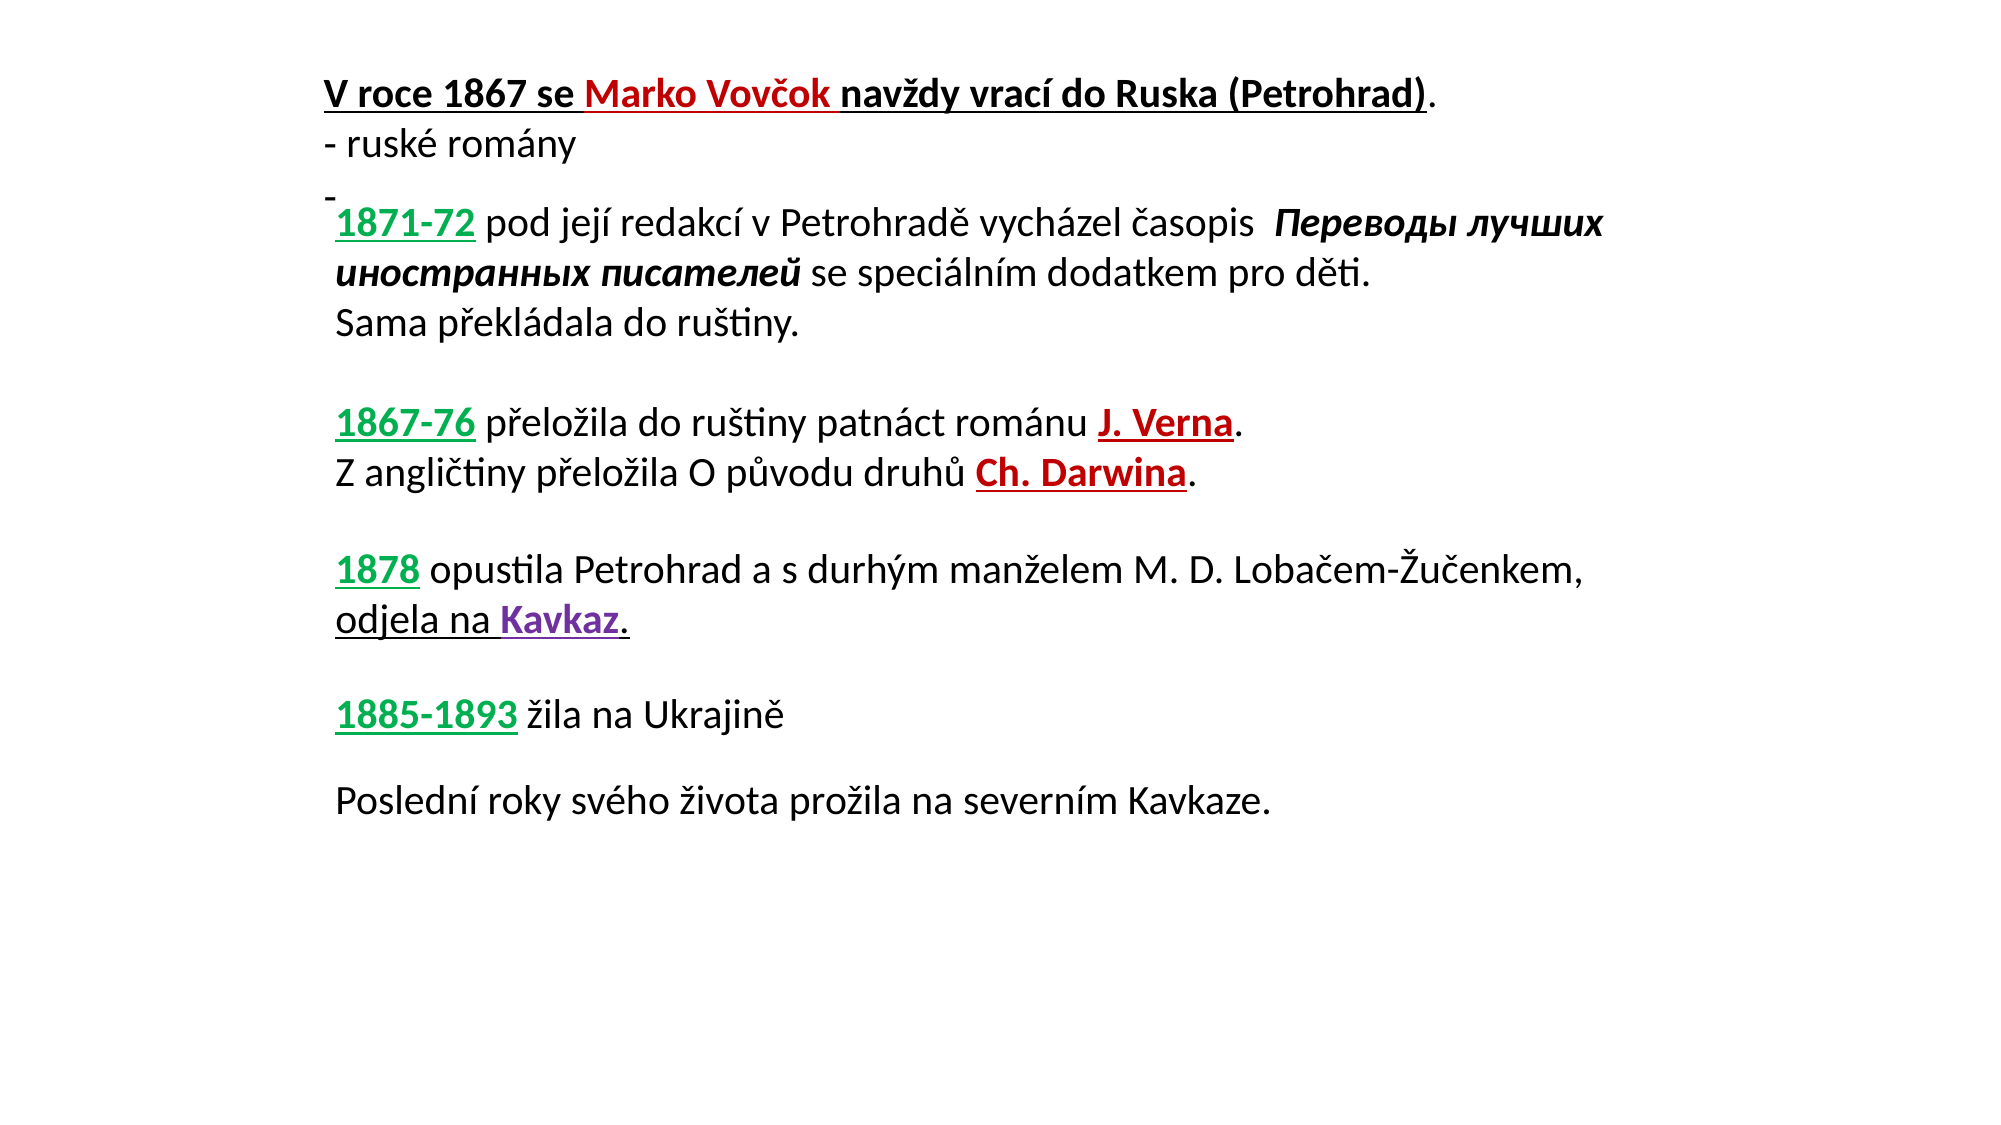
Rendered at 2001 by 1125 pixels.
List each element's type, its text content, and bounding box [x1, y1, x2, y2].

text_box Poslední roky svého života prožila na severním Kavkaze. [320, 765, 1398, 830]
text_box 1871-72 pod její redakcí v Petrohradě vycházel časopis Переводы лучших иностранных писателей se speciálním dodatkem pro děti. Sama překládala do ruštiny. 1867-76 přeložila do ruštiny patnáct románu J. Verna. Z angličtiny přeložila O původu druhů Ch. Darwina. [320, 187, 1668, 503]
text_box 1885-1893 žila na Ukrajině [320, 680, 1070, 745]
text_box 1878 opustila Petrohrad a s durhým manželem M. D. Lobačem-Žučenkem, odjela na Kavkaz. [320, 535, 1645, 650]
text_box V roce 1867 se Marko Vovčok navždy vrací do Ruska (Petrohrad). ruské romány [309, 59, 1680, 231]
